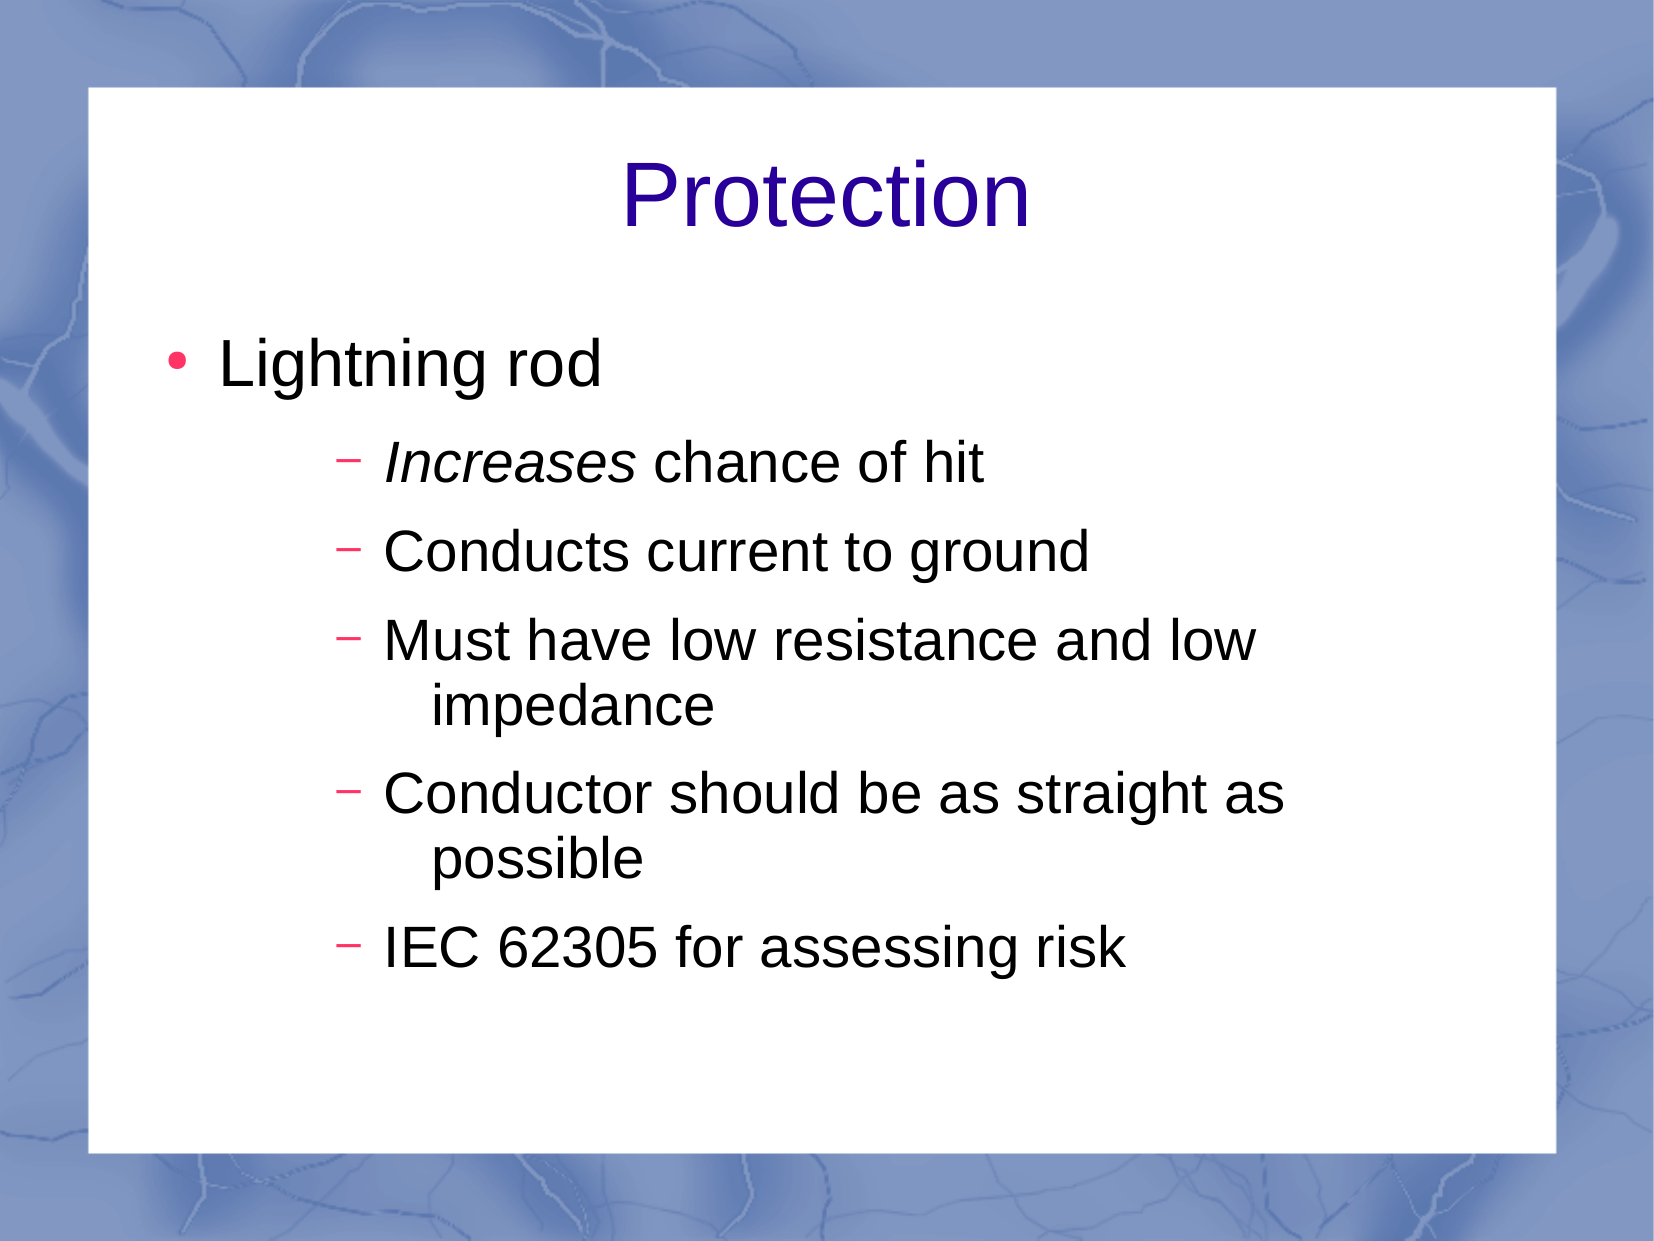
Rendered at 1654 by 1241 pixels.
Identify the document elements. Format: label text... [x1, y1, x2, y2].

title Protection [118, 90, 1536, 298]
picture [0, 0, 1654, 1241]
list Lightning rod Increases chance of hit Conducts current to ground Must have low resistance and low impedance Conductor should be as straight as possible IEC 62305 for assessing risk [147, 325, 1506, 1045]
